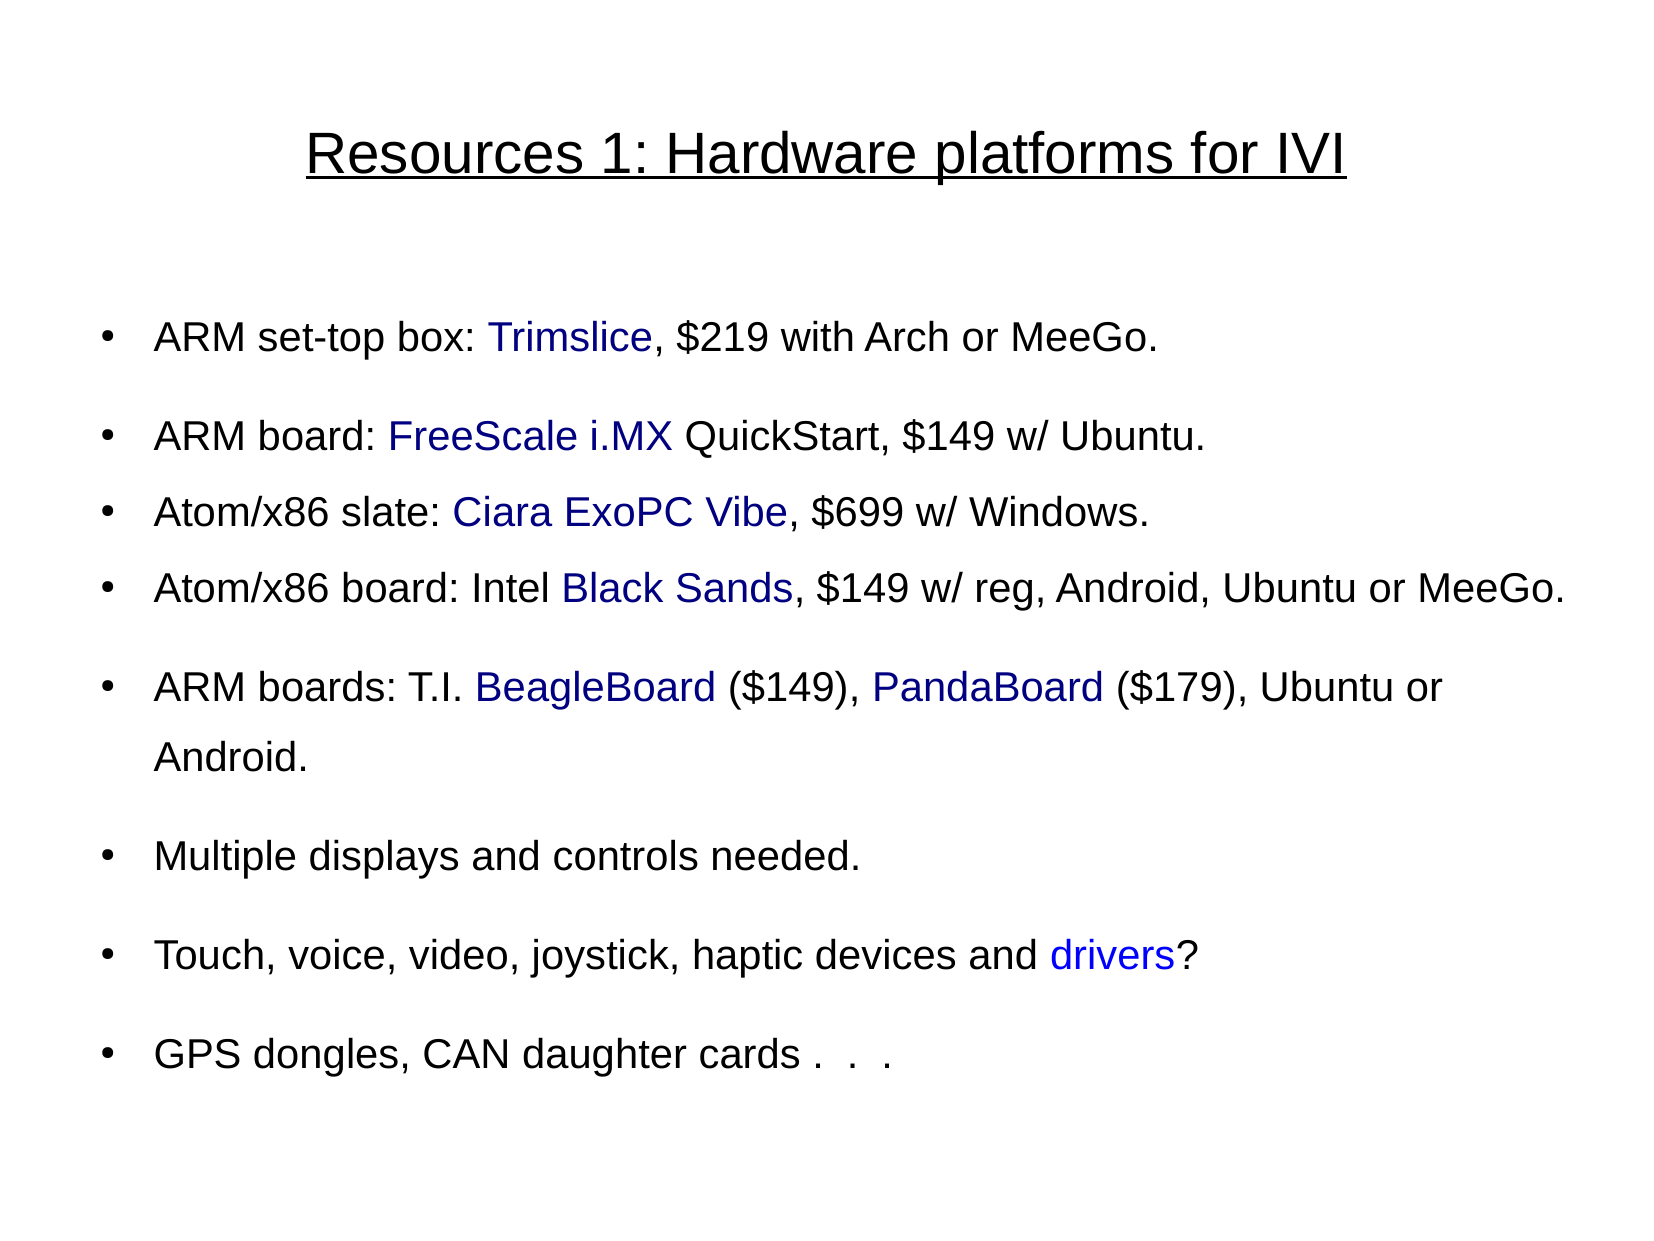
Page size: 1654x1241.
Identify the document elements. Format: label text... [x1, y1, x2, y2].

title Resources 1: Hardware platforms for IVI [82, 49, 1571, 257]
list ARM set-top box: Trimslice, $219 with Arch or MeeGo. ARM board: FreeScale i.MX QuickStart, $149 w/ Ubuntu. Atom/x86 slate: Ciara ExoPC Vibe, $699 w/ Windows. Atom/x86 board: Intel Black Sands, $149 w/ reg, Android, Ubuntu or MeeGo. ARM boards: T.I. BeagleBoard ($149), PandaBoard ($179), Ubuntu or Android. Multiple displays and controls needed. Touch, voice, video, joystick, haptic devices and drivers? GPS dongles, CAN daughter cards . . . [82, 290, 1571, 1094]
